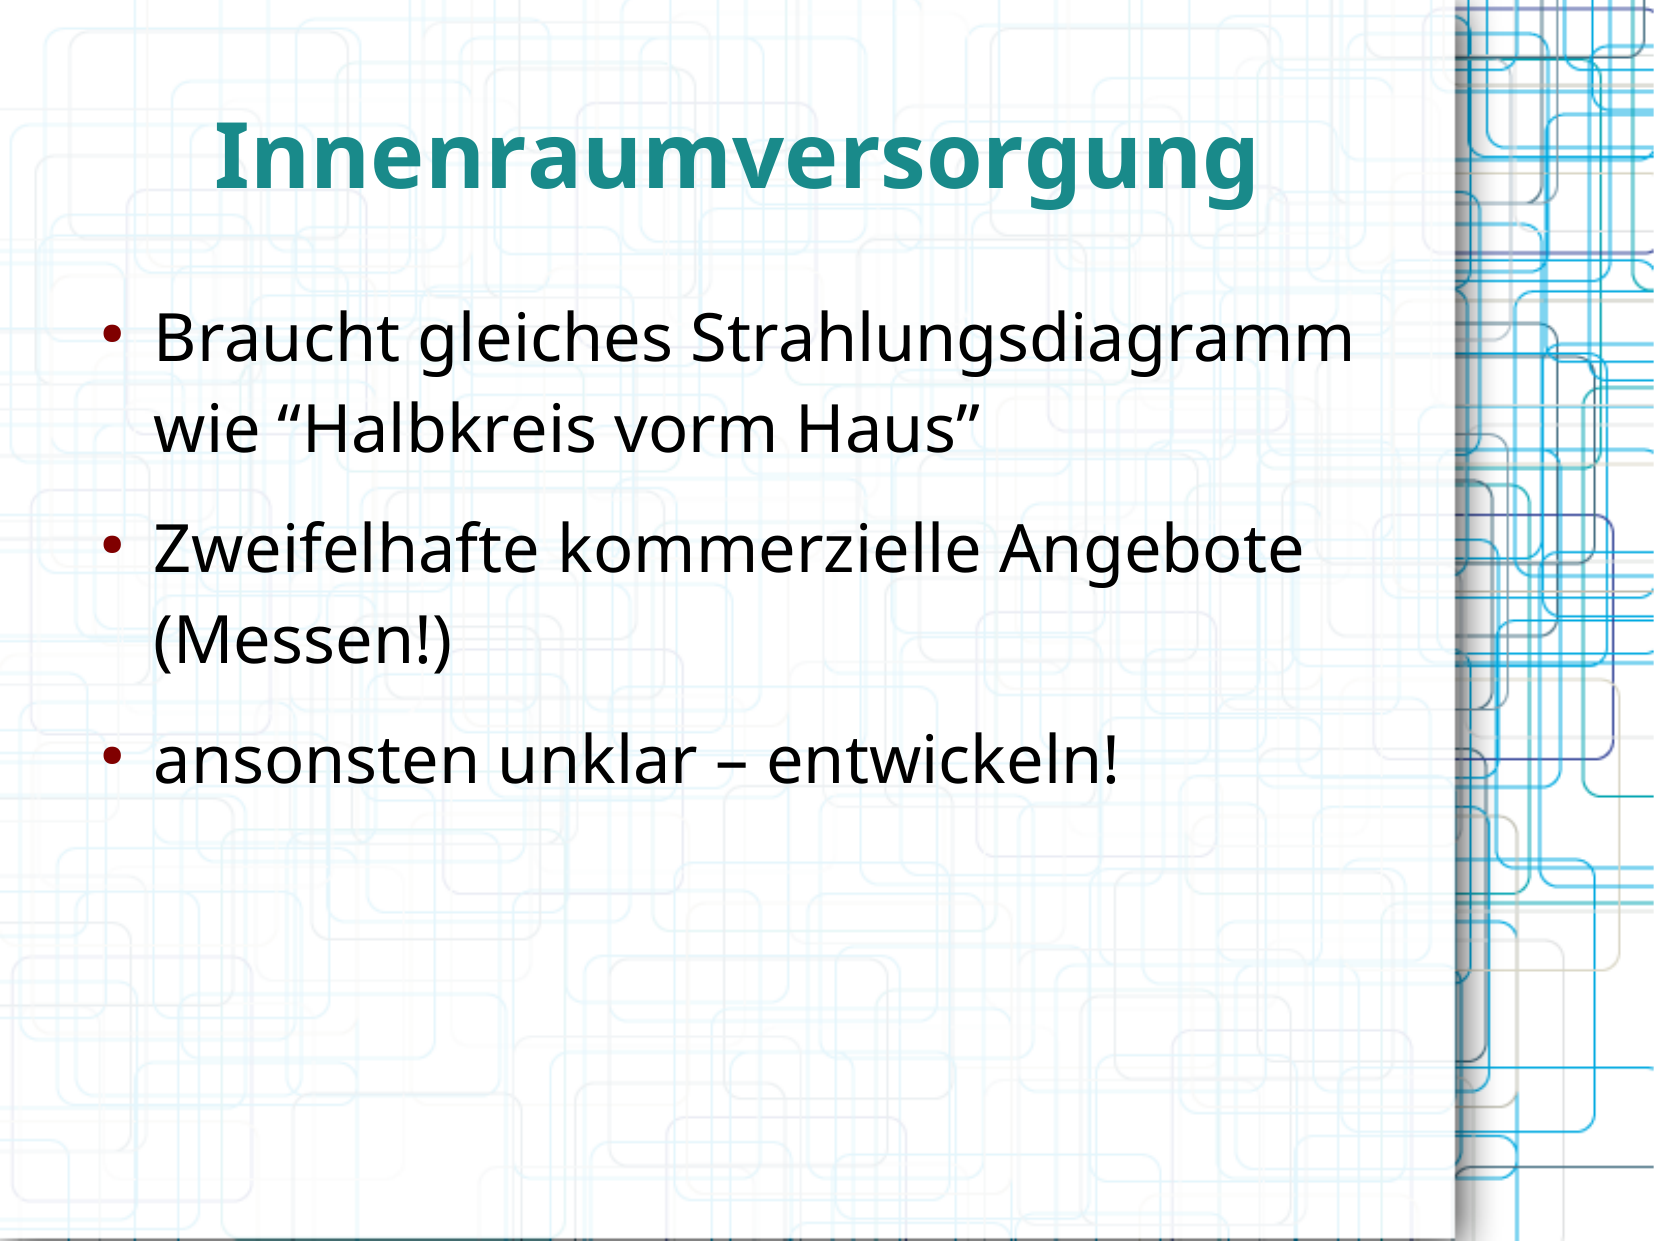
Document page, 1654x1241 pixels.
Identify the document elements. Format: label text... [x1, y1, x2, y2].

picture [0, 0, 1654, 1241]
title Innenraumversorgung [59, 49, 1418, 257]
list Braucht gleiches Strahlungsdiagramm wie “Halbkreis vorm Haus” Zweifelhafte kommerzielle Angebote (Messen!) ansonsten unklar – entwickeln! [82, 290, 1418, 1010]
